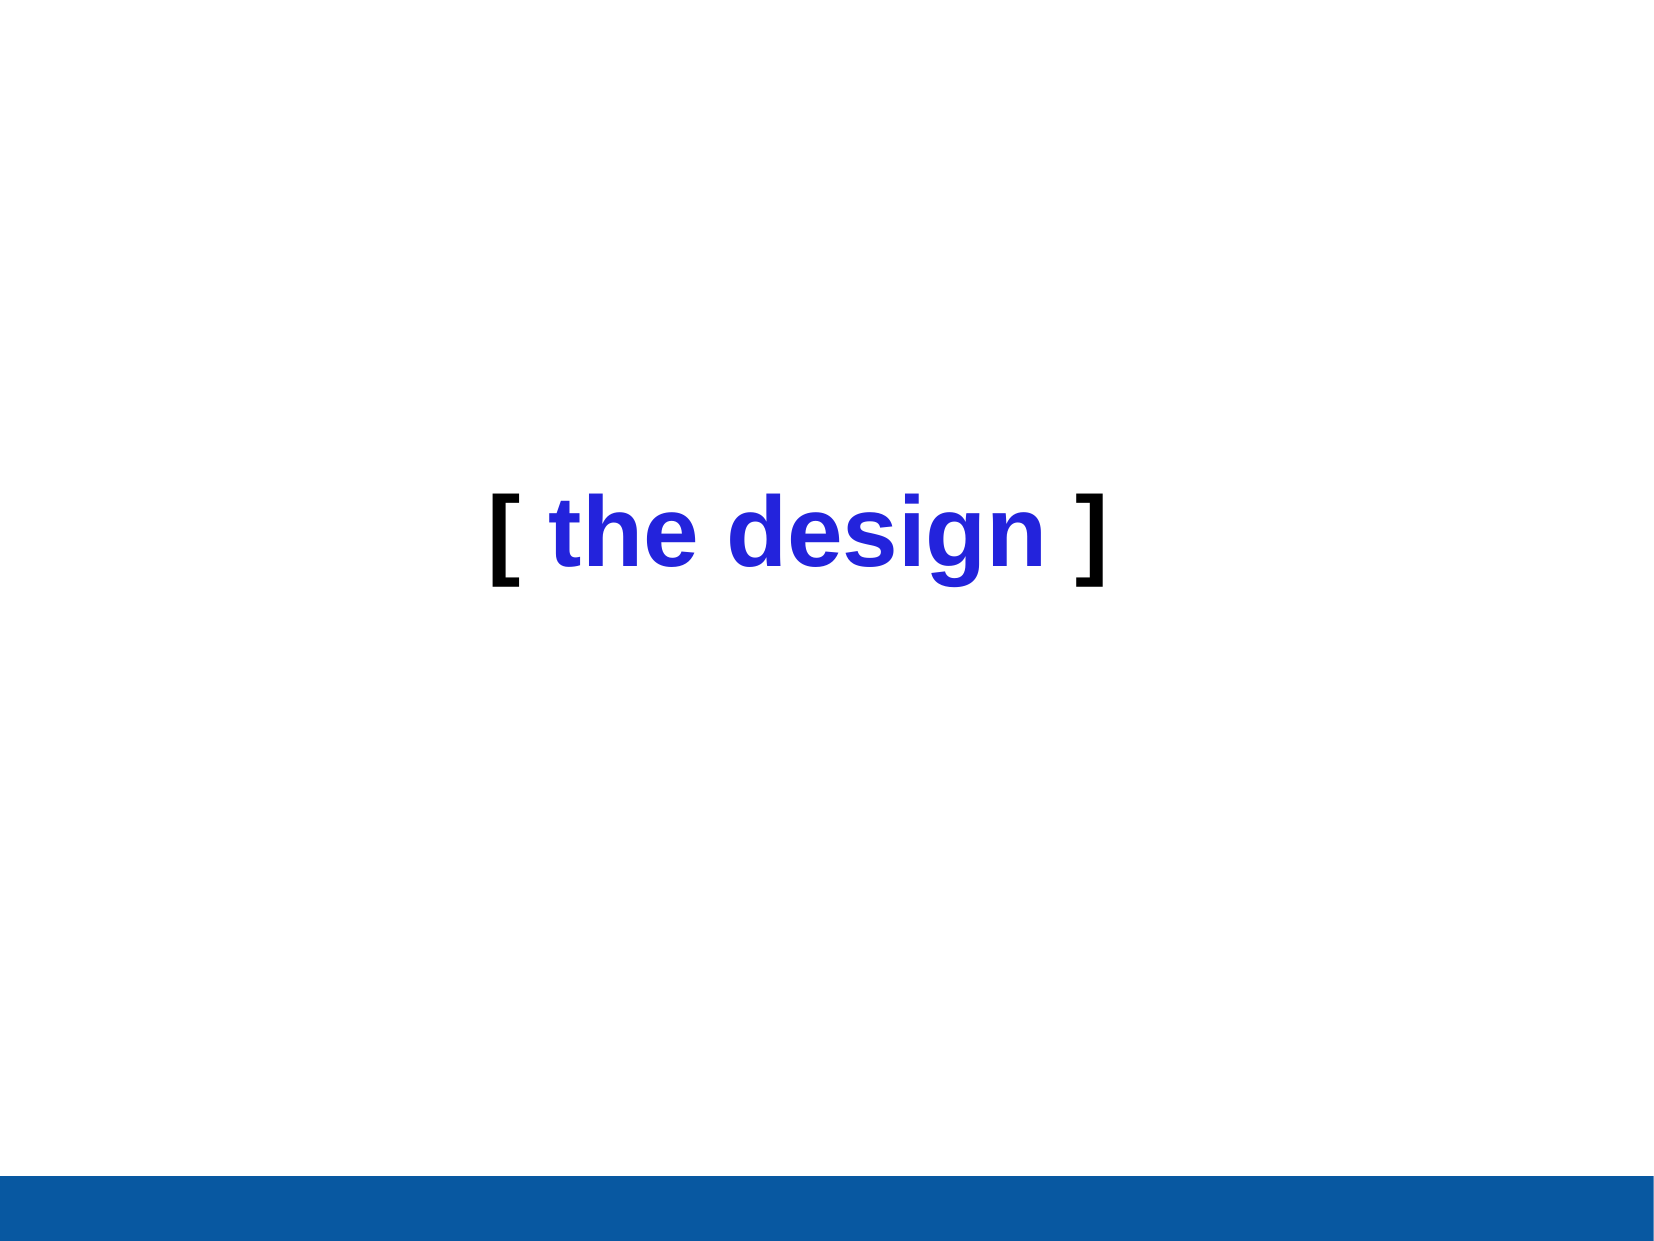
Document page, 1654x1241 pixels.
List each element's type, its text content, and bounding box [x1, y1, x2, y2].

list [ the design ] [297, 404, 1300, 738]
picture [0, 1176, 1654, 1241]
